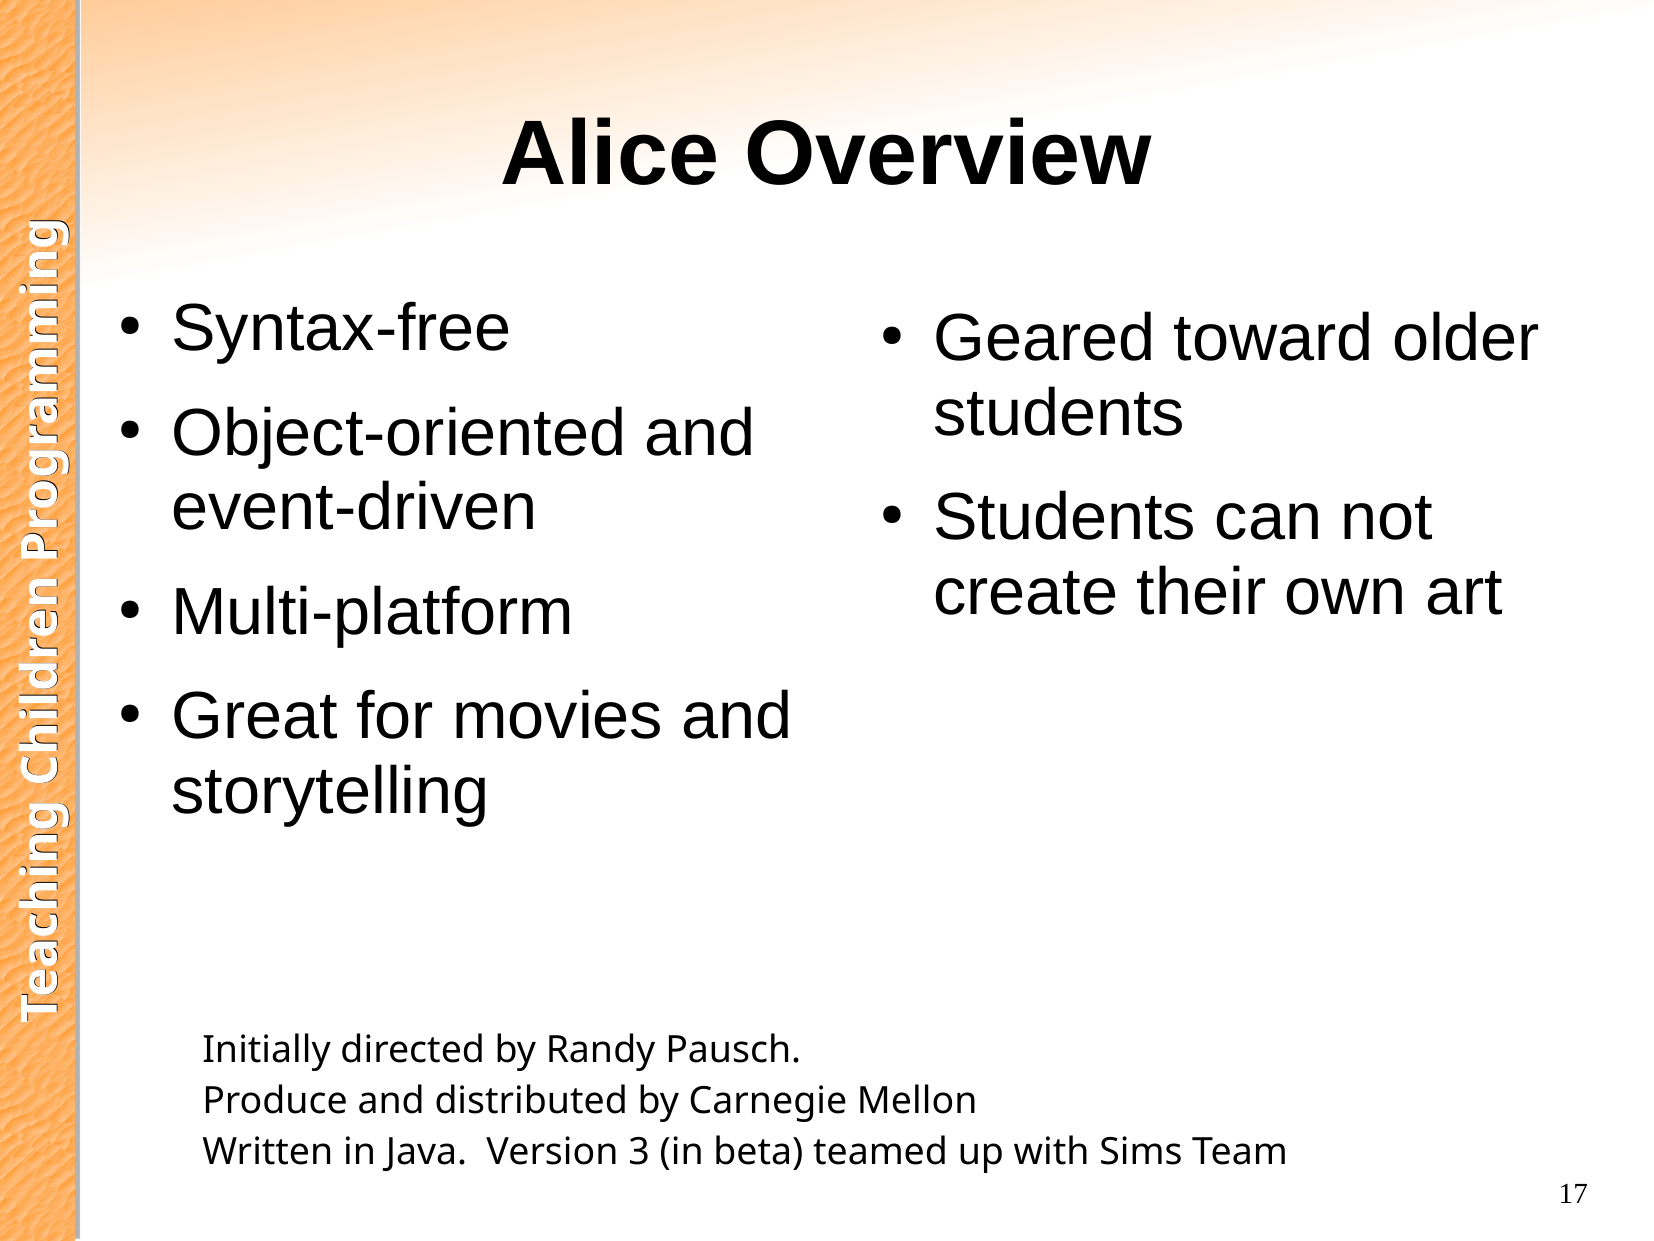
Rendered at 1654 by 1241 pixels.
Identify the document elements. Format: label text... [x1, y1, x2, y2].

title Alice Overview [82, 49, 1571, 257]
list Syntax-free Object-oriented and event-driven Multi-platform Great for movies and storytelling [100, 290, 827, 1109]
list Geared toward older students Students can not create their own art [862, 300, 1589, 1104]
text_box Initially directed by Randy Pausch. Produce and distributed by Carnegie Mellon Written in Java. Version 3 (in beta) teamed up with Sims Team [187, 1014, 1463, 1163]
picture [0, 0, 75, 1241]
